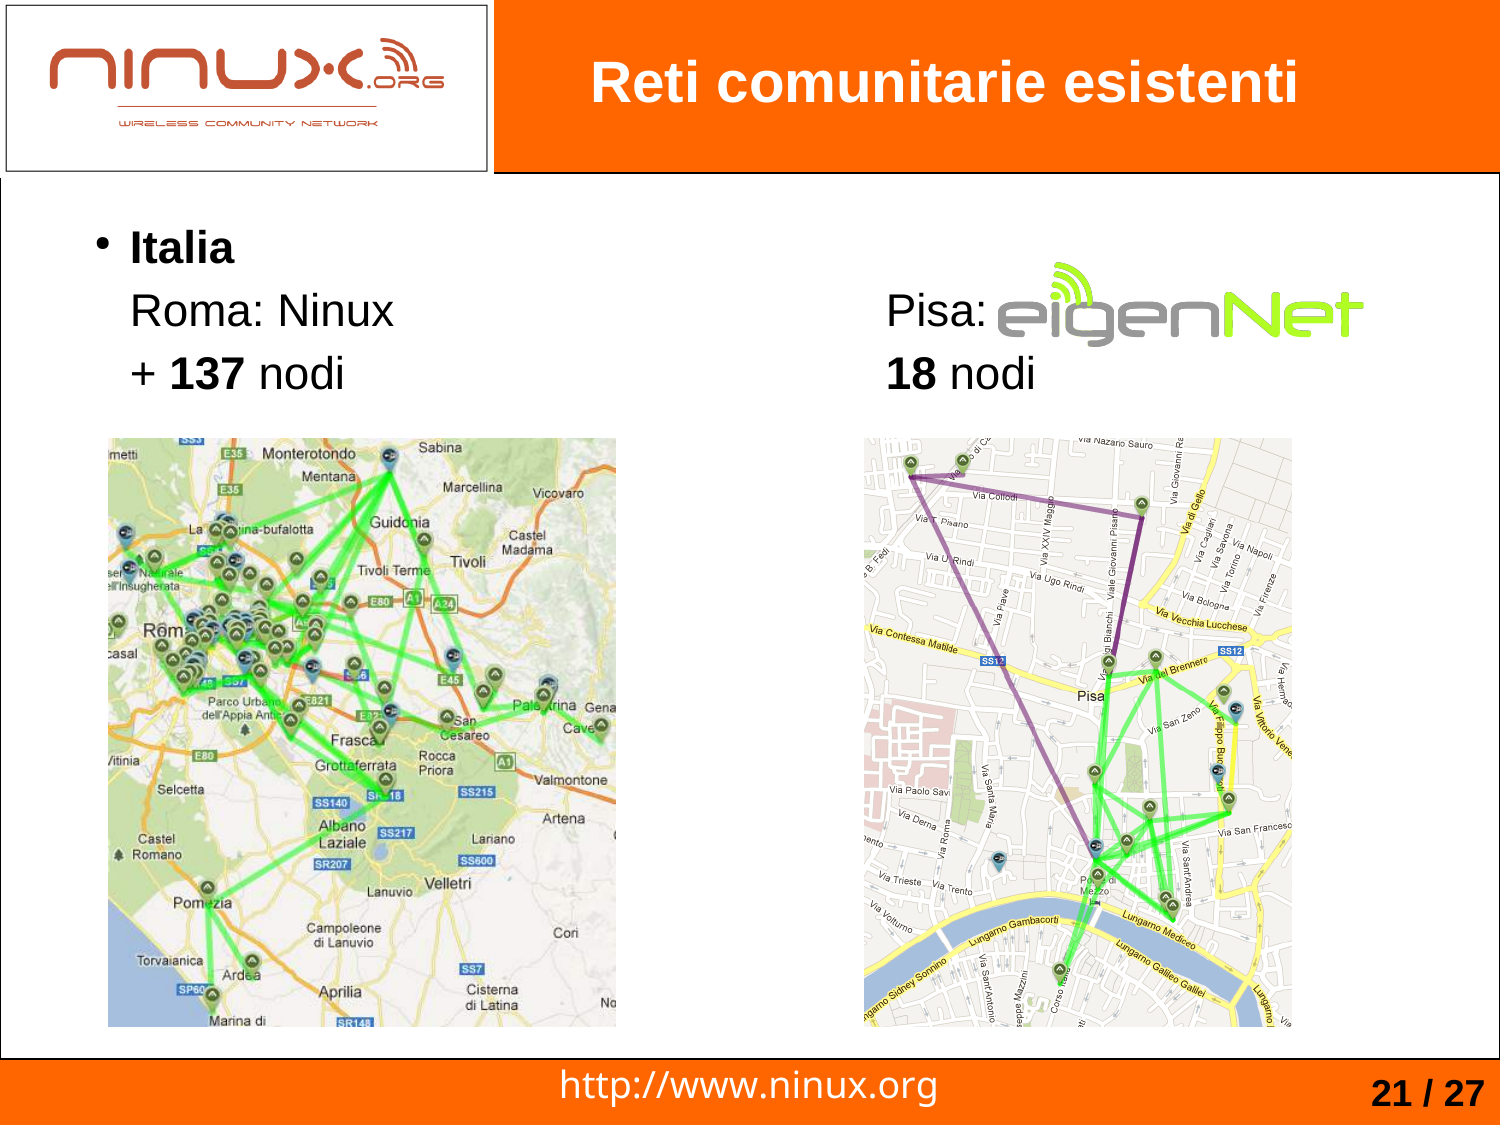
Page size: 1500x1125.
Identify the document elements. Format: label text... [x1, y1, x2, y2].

text_box Pisa: 18 nodi [814, 154, 1421, 982]
picture [108, 438, 616, 1027]
picture [864, 438, 1292, 1027]
text_box http://www.ninux.org [0, 1053, 1500, 1125]
picture [976, 252, 1364, 357]
text_box <numero> / 27 [1257, 1061, 1500, 1125]
title Reti comunitarie esistenti [421, 0, 1470, 173]
text_box Italia Roma: Ninux + 137 nodi [59, 154, 665, 982]
picture [0, 0, 421, 178]
